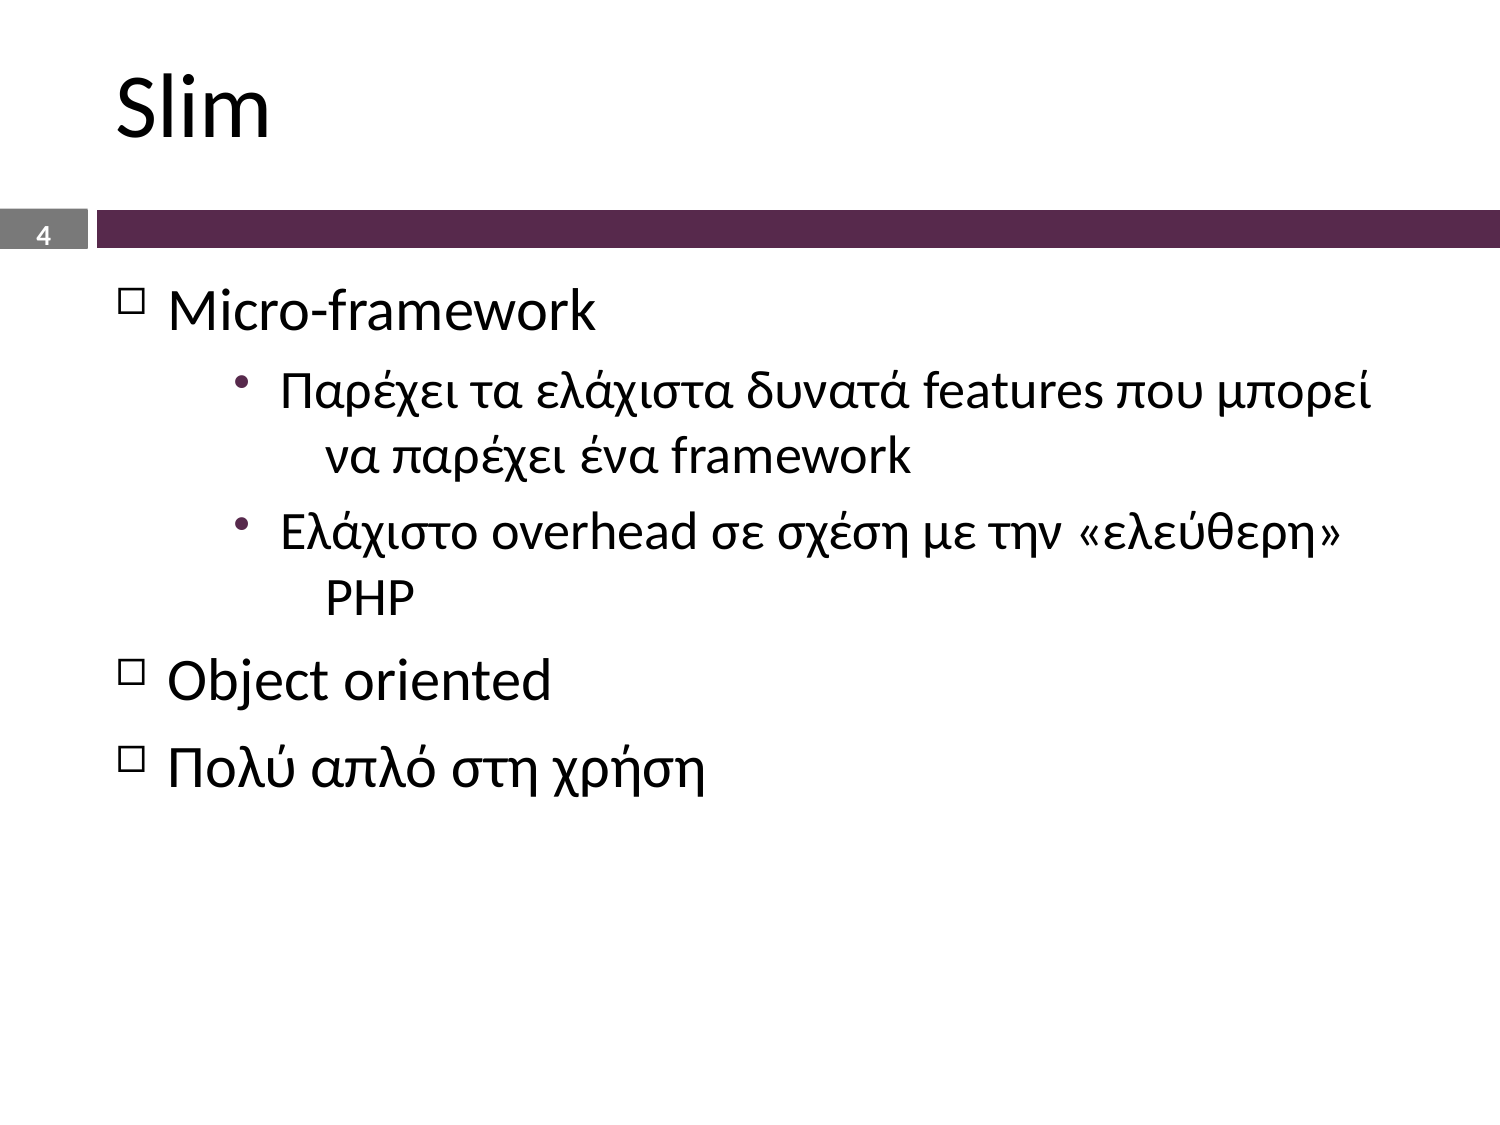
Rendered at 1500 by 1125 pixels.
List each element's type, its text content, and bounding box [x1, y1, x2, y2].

title Slim [100, 19, 1438, 182]
text_box [0, 208, 88, 249]
list Micro-framework Παρέχει τα ελάχιστα δυνατά features που μπορεί να παρέχει ένα framework Ελάχιστο overhead σε σχέση με την «ελεύθερη» PHP Object oriented Πολύ απλό στη χρήση [100, 262, 1438, 1000]
